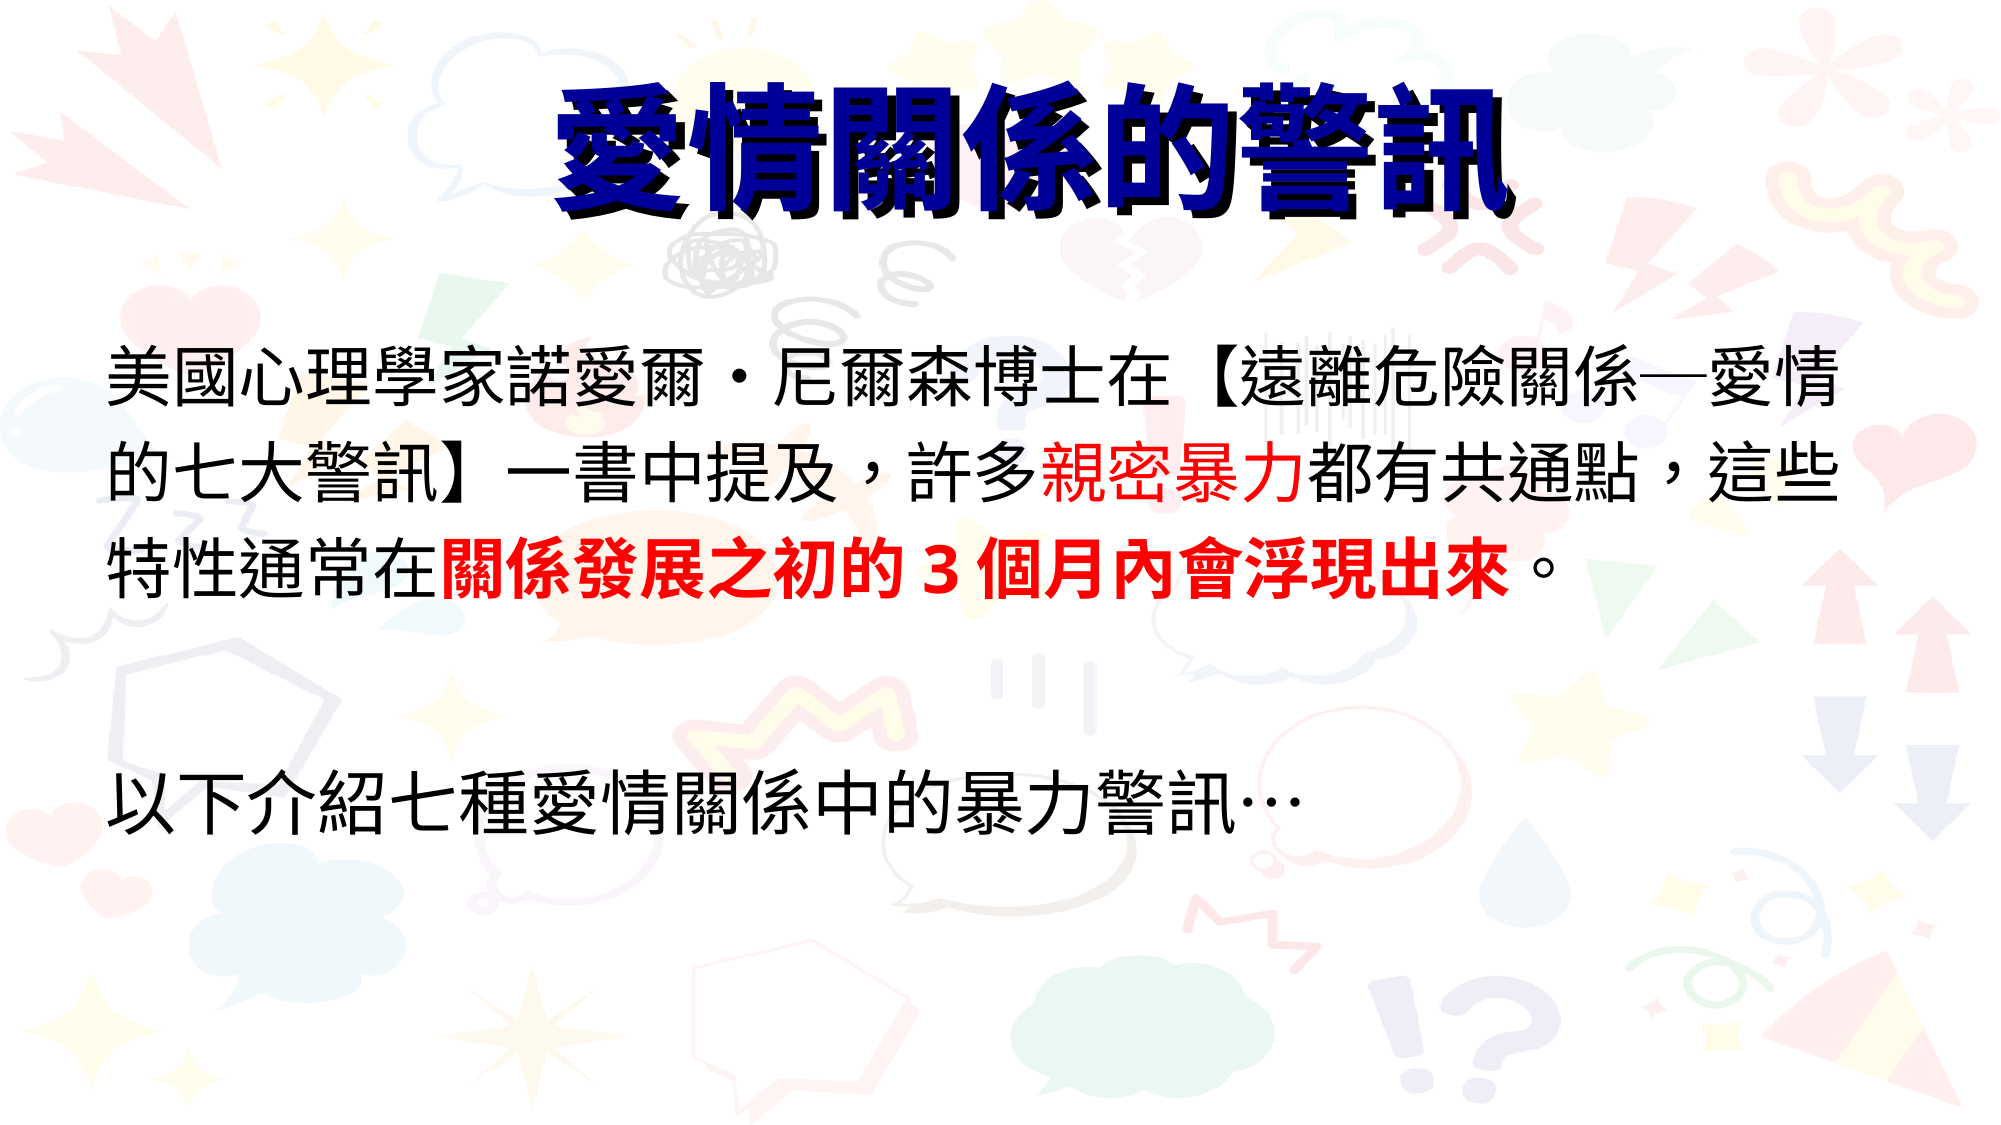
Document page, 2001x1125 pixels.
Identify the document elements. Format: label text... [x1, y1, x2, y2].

text_box 愛情關係的警訊 [534, 55, 1527, 235]
list 美國心理學家諾愛爾‧尼爾森博士在【遠離危險關係─愛情的七大警訊】一書中提及，許多親密暴力都有共通點，這些特性通常在關係發展之初的3個月內會浮現出來。 以下介紹七種愛情關係中的暴力警訊… [90, 310, 1891, 1086]
